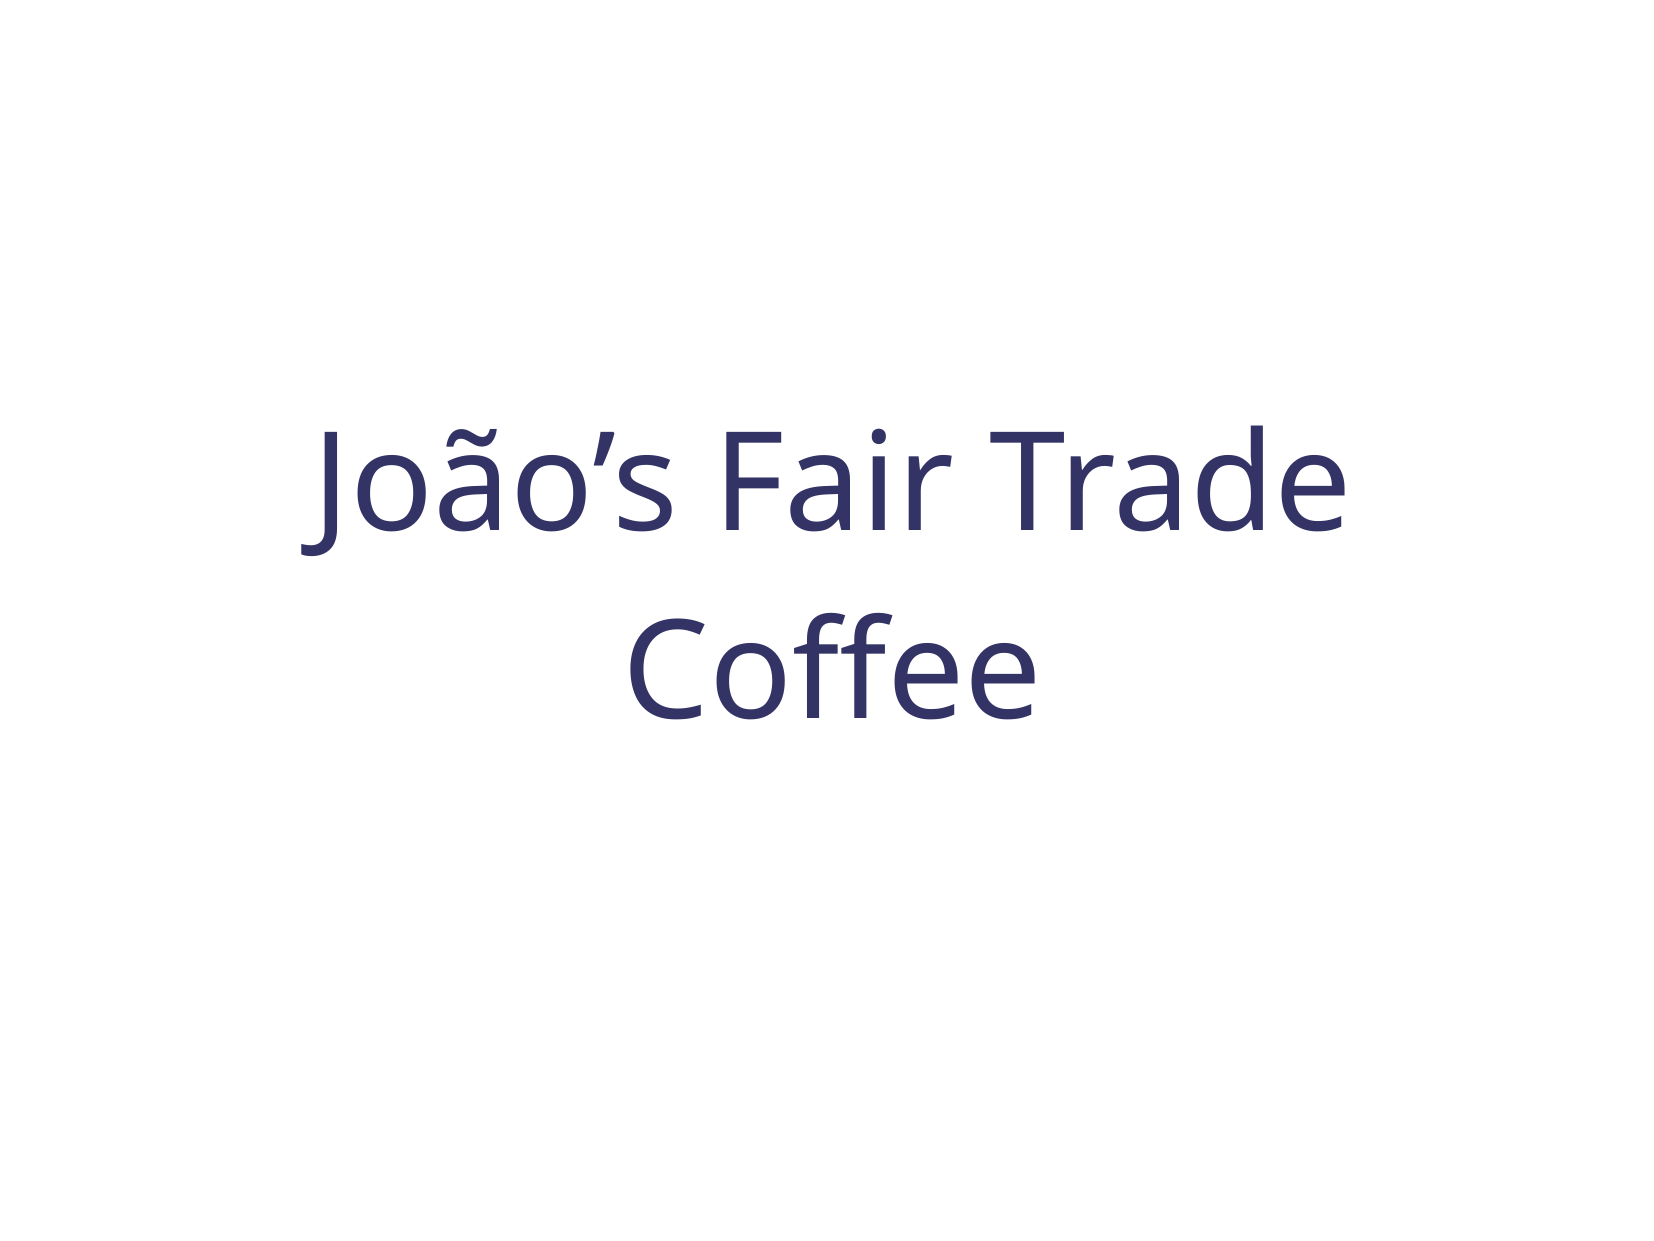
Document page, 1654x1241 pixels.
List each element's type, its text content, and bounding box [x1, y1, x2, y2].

title João’s Fair Trade Coffee [88, 404, 1577, 739]
